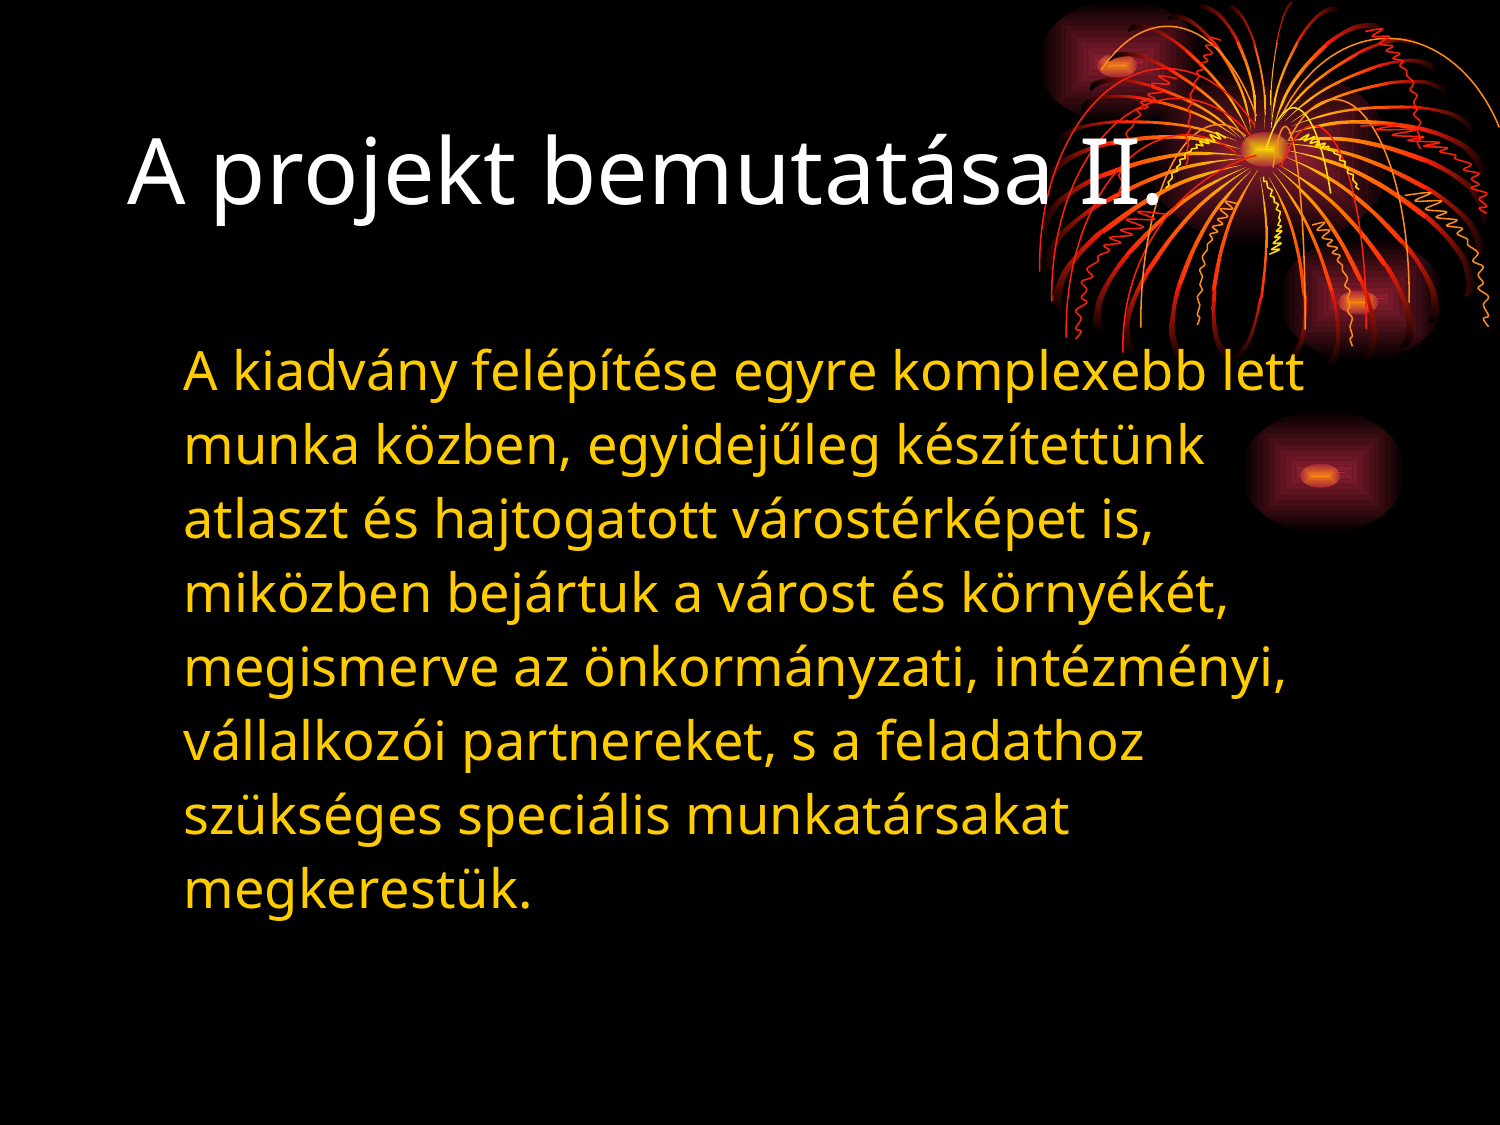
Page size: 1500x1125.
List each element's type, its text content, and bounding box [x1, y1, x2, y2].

list A kiadvány felépítése egyre komplexebb lett munka közben, egyidejűleg készítettünk atlaszt és hajtogatott várostérképet is, miközben bejártuk a várost és környékét, megismerve az önkormányzati, intézményi, vállalkozói partnereket, s a feladathoz szükséges speciális munkatársakat megkerestük. [112, 324, 1388, 1030]
title A projekt bemutatása II. [112, 49, 1388, 290]
